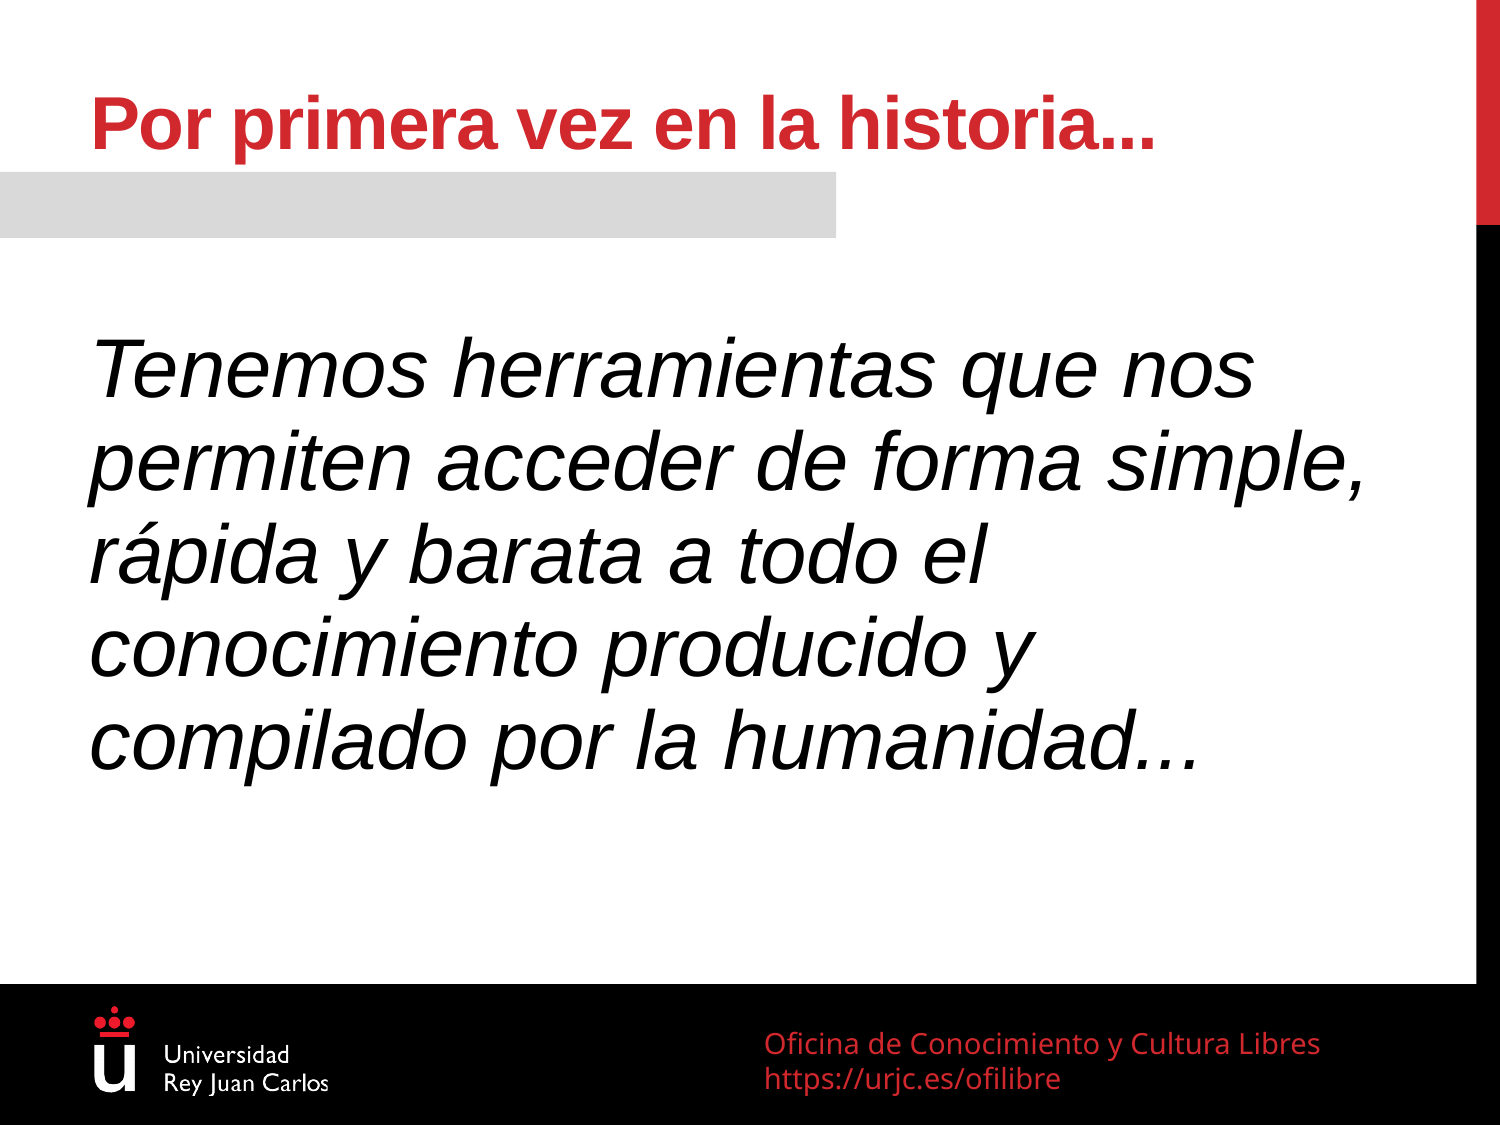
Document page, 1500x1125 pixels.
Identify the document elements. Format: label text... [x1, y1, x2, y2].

text_box Oficina de Conocimiento y Cultura Libres https://urjc.es/ofilibre [748, 1017, 1500, 1125]
picture [94, 1006, 328, 1096]
title [75, 172, 1026, 250]
text_box [0, 171, 837, 238]
text_box Por primera vez en la historia... [0, 24, 1326, 172]
text_box Tenemos herramientas que nos permiten acceder de forma simple, rápida y barata a todo el conocimiento producido y compilado por la humanidad... [75, 314, 1434, 888]
text_box [0, 984, 1500, 1125]
